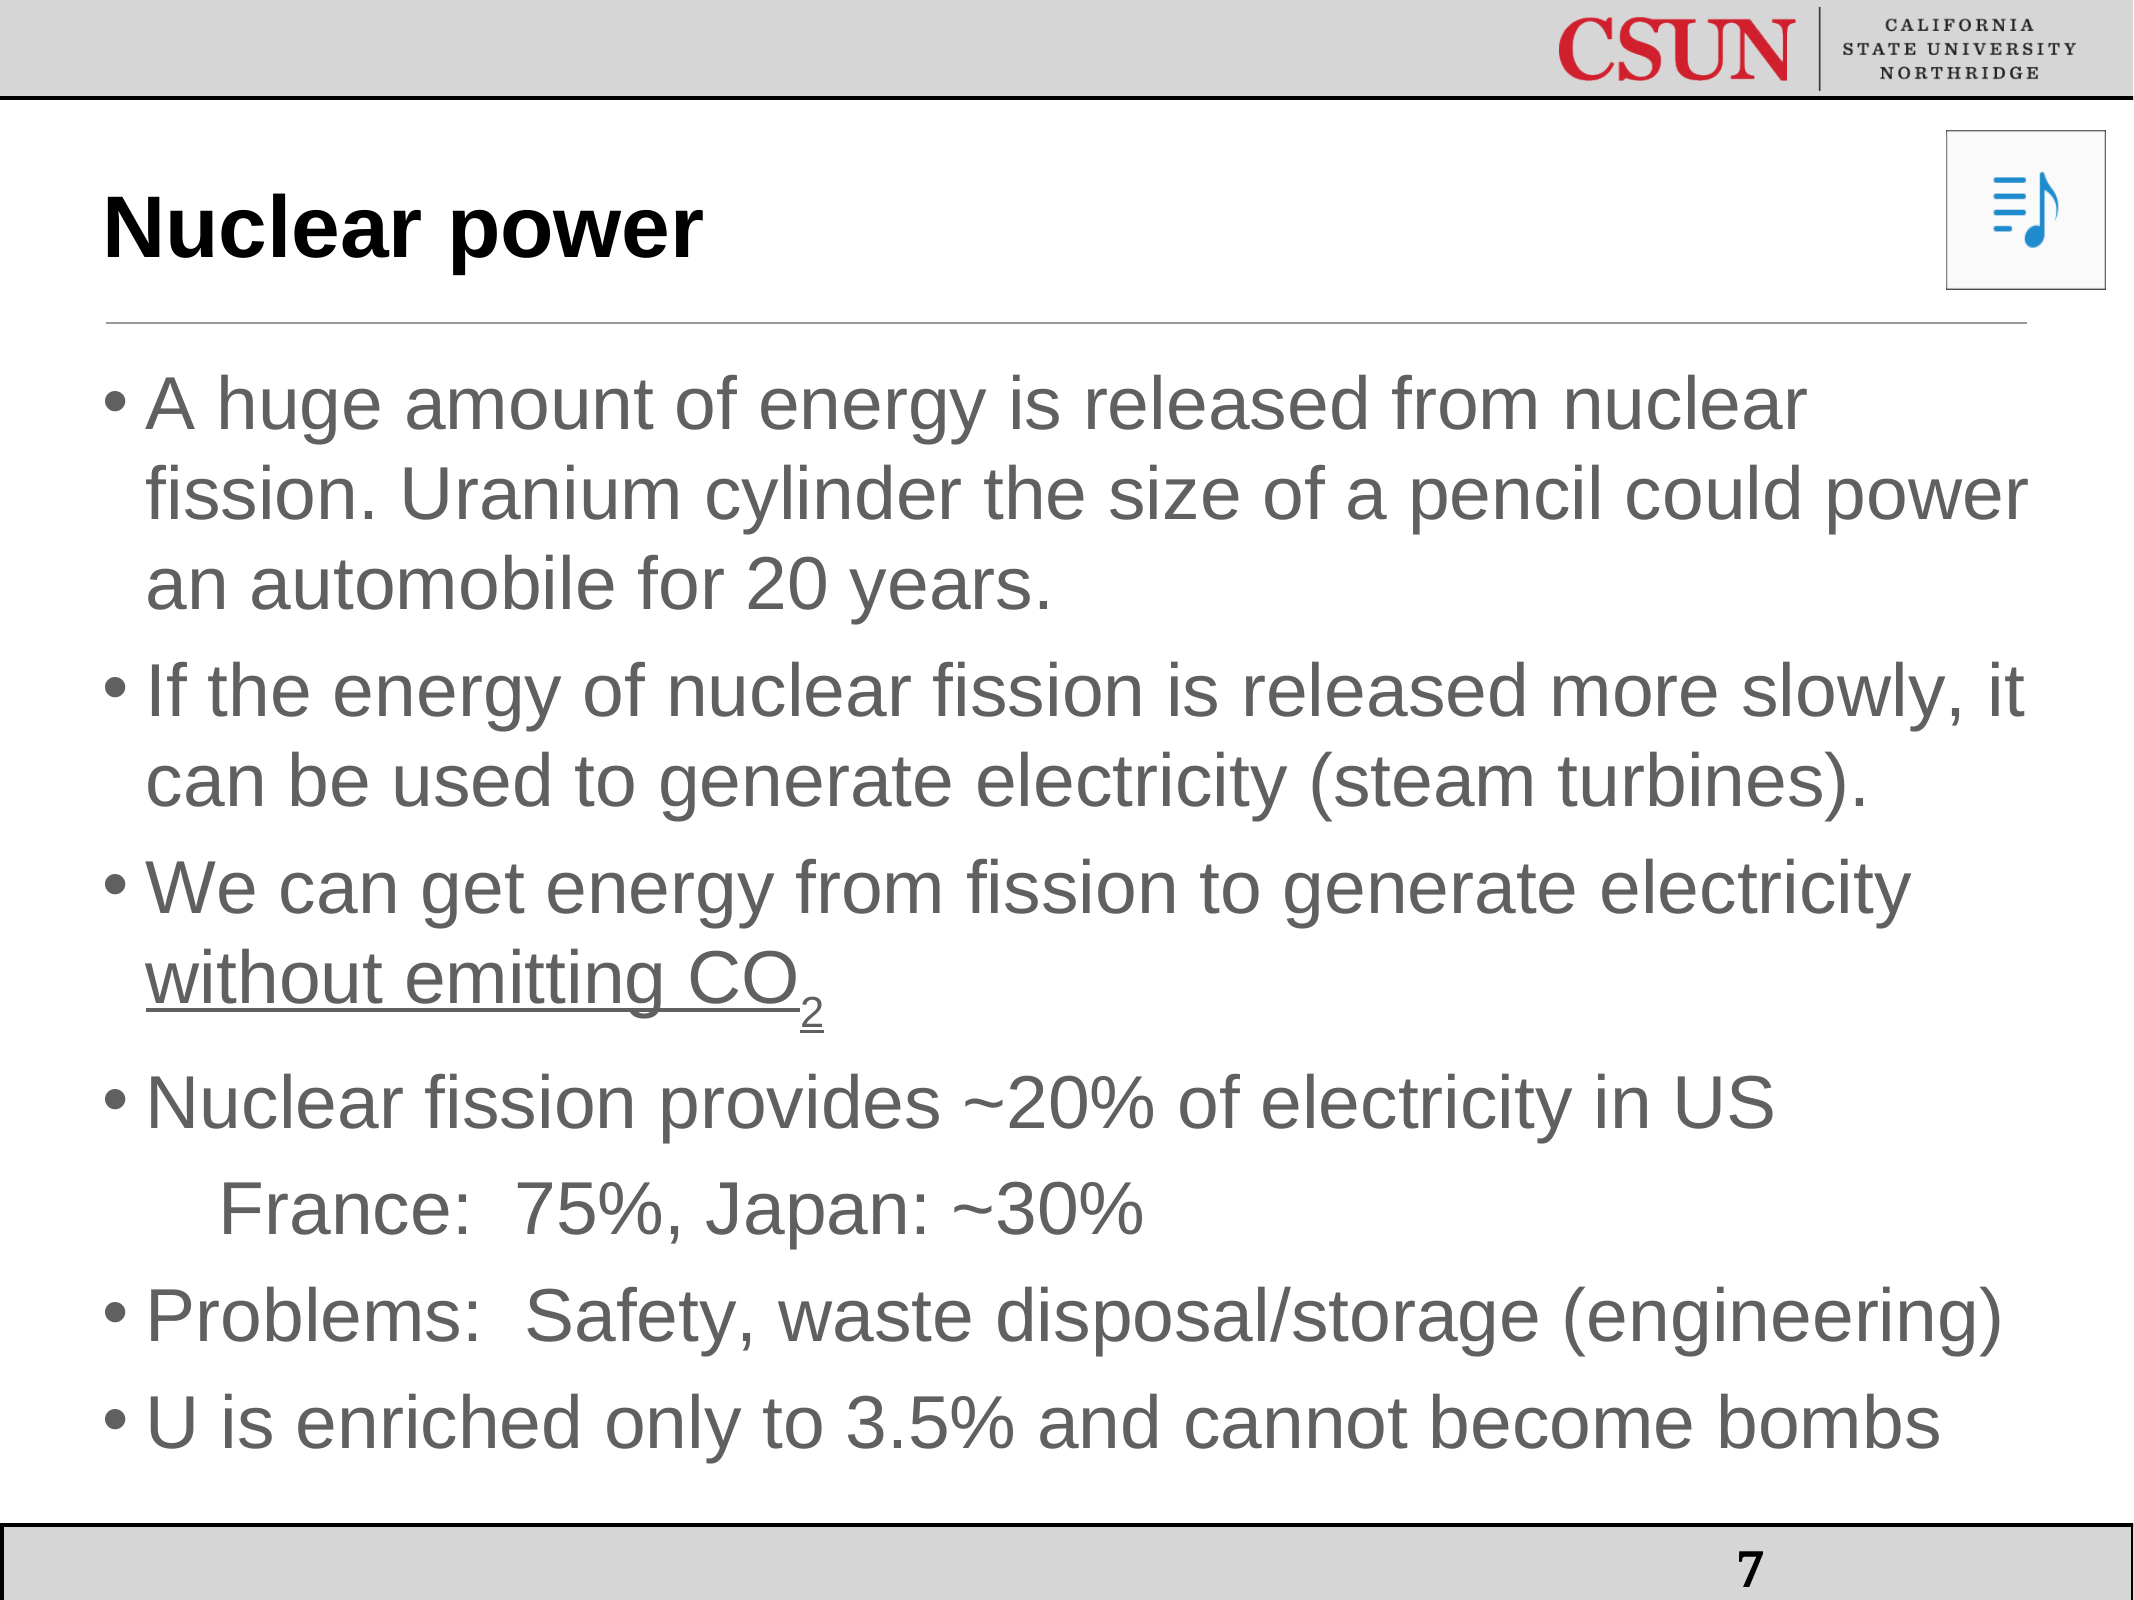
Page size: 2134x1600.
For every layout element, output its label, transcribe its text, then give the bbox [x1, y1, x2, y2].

text_box [1944, 128, 2107, 291]
list A huge amount of energy is released from nuclear fission. Uranium cylinder the size of a pencil could power an automobile for 20 years. If the energy of nuclear fission is released more slowly, it can be used to generate electricity (steam turbines). We can get energy from fission to generate electricity without emitting CO2 Nuclear fission provides ~20% of electricity in US France: 75%, Japan: ~30% Problems: Safety, waste disposal/storage (engineering) U is enriched only to 3.5% and cannot become bombs [93, 346, 2040, 1486]
picture [1559, 7, 2076, 91]
title Nuclear power [93, 104, 2040, 284]
